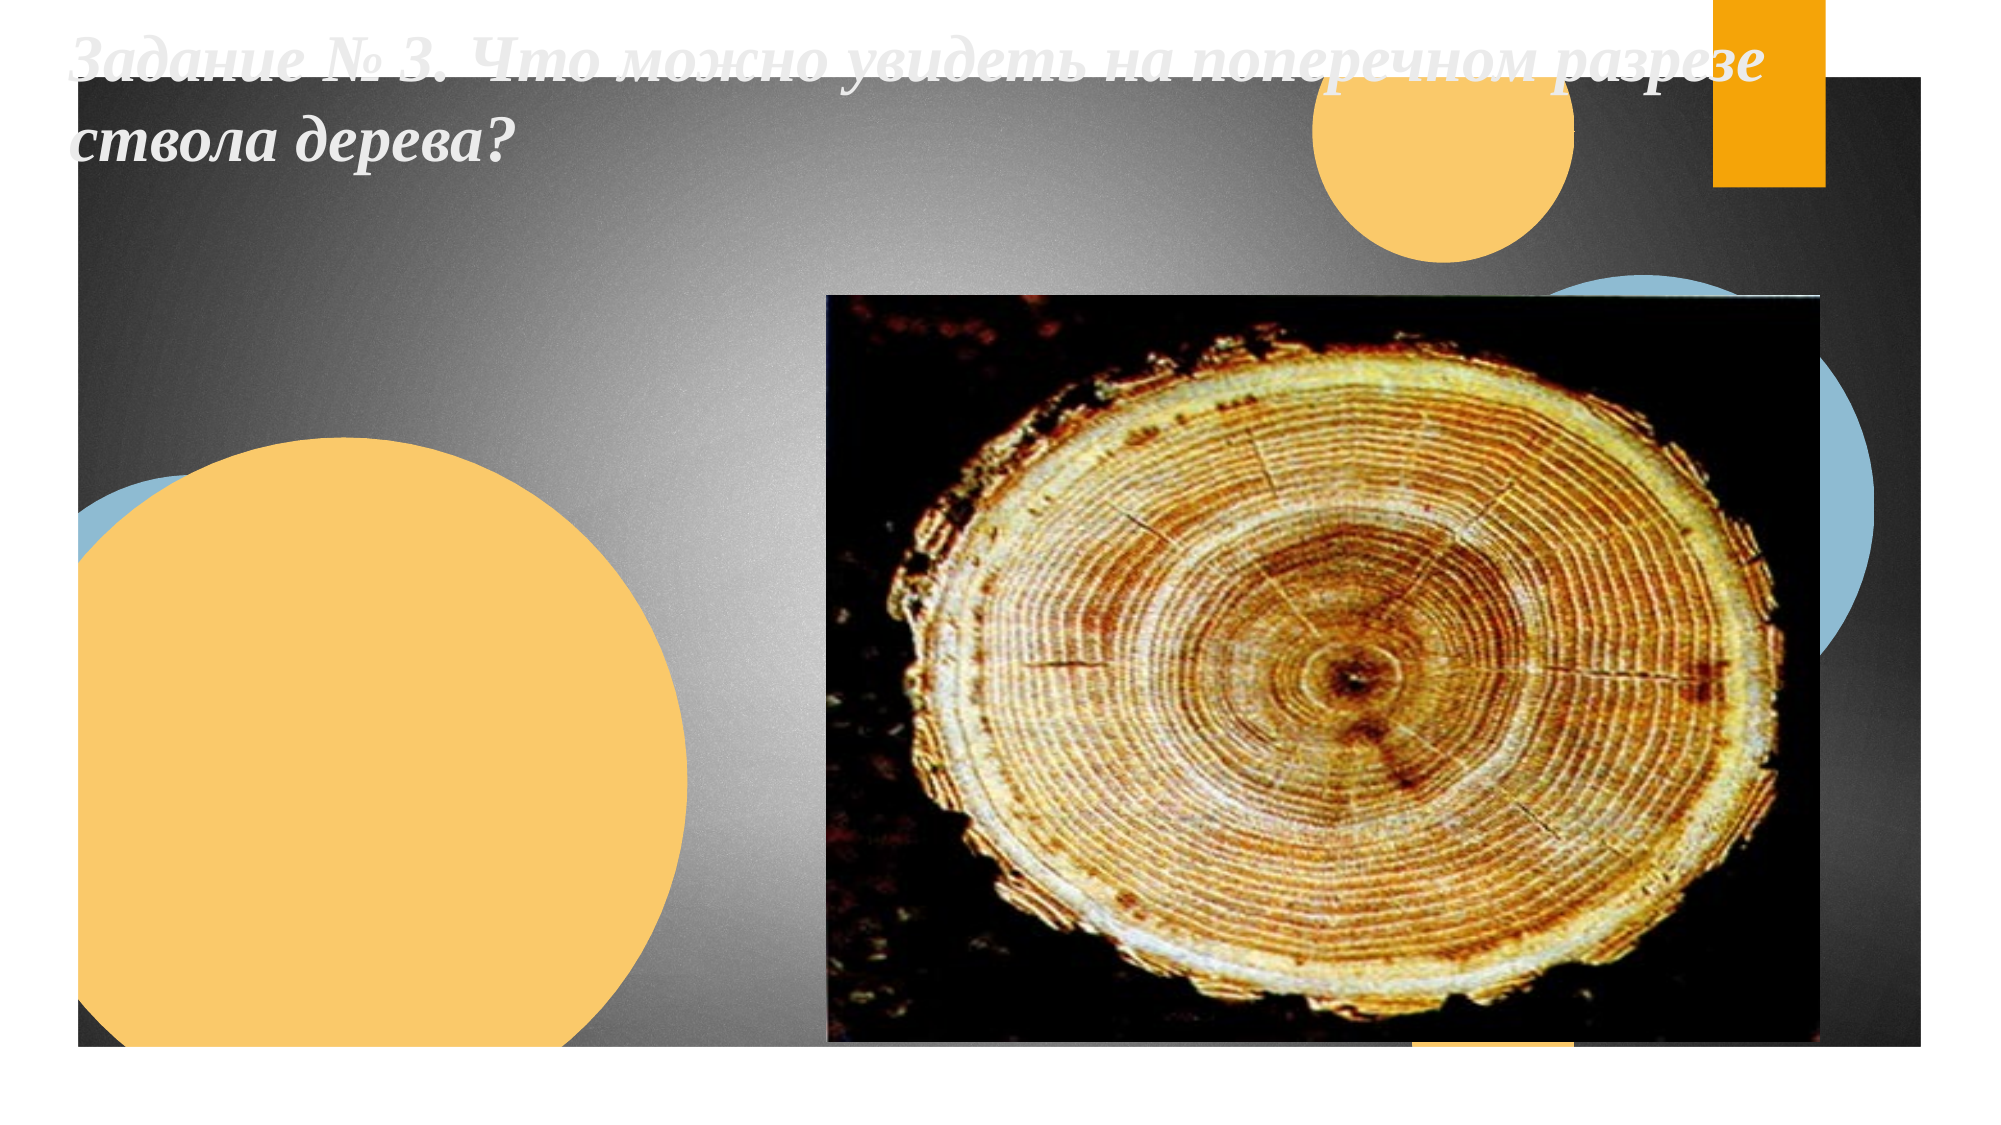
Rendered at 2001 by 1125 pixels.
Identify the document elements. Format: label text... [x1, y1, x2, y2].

title Задание № 3. Что можно увидеть на поперечном разрезе ствола дерева? [54, 7, 1923, 251]
picture [79, 251, 1920, 1046]
picture [79, 1002, 123, 1046]
